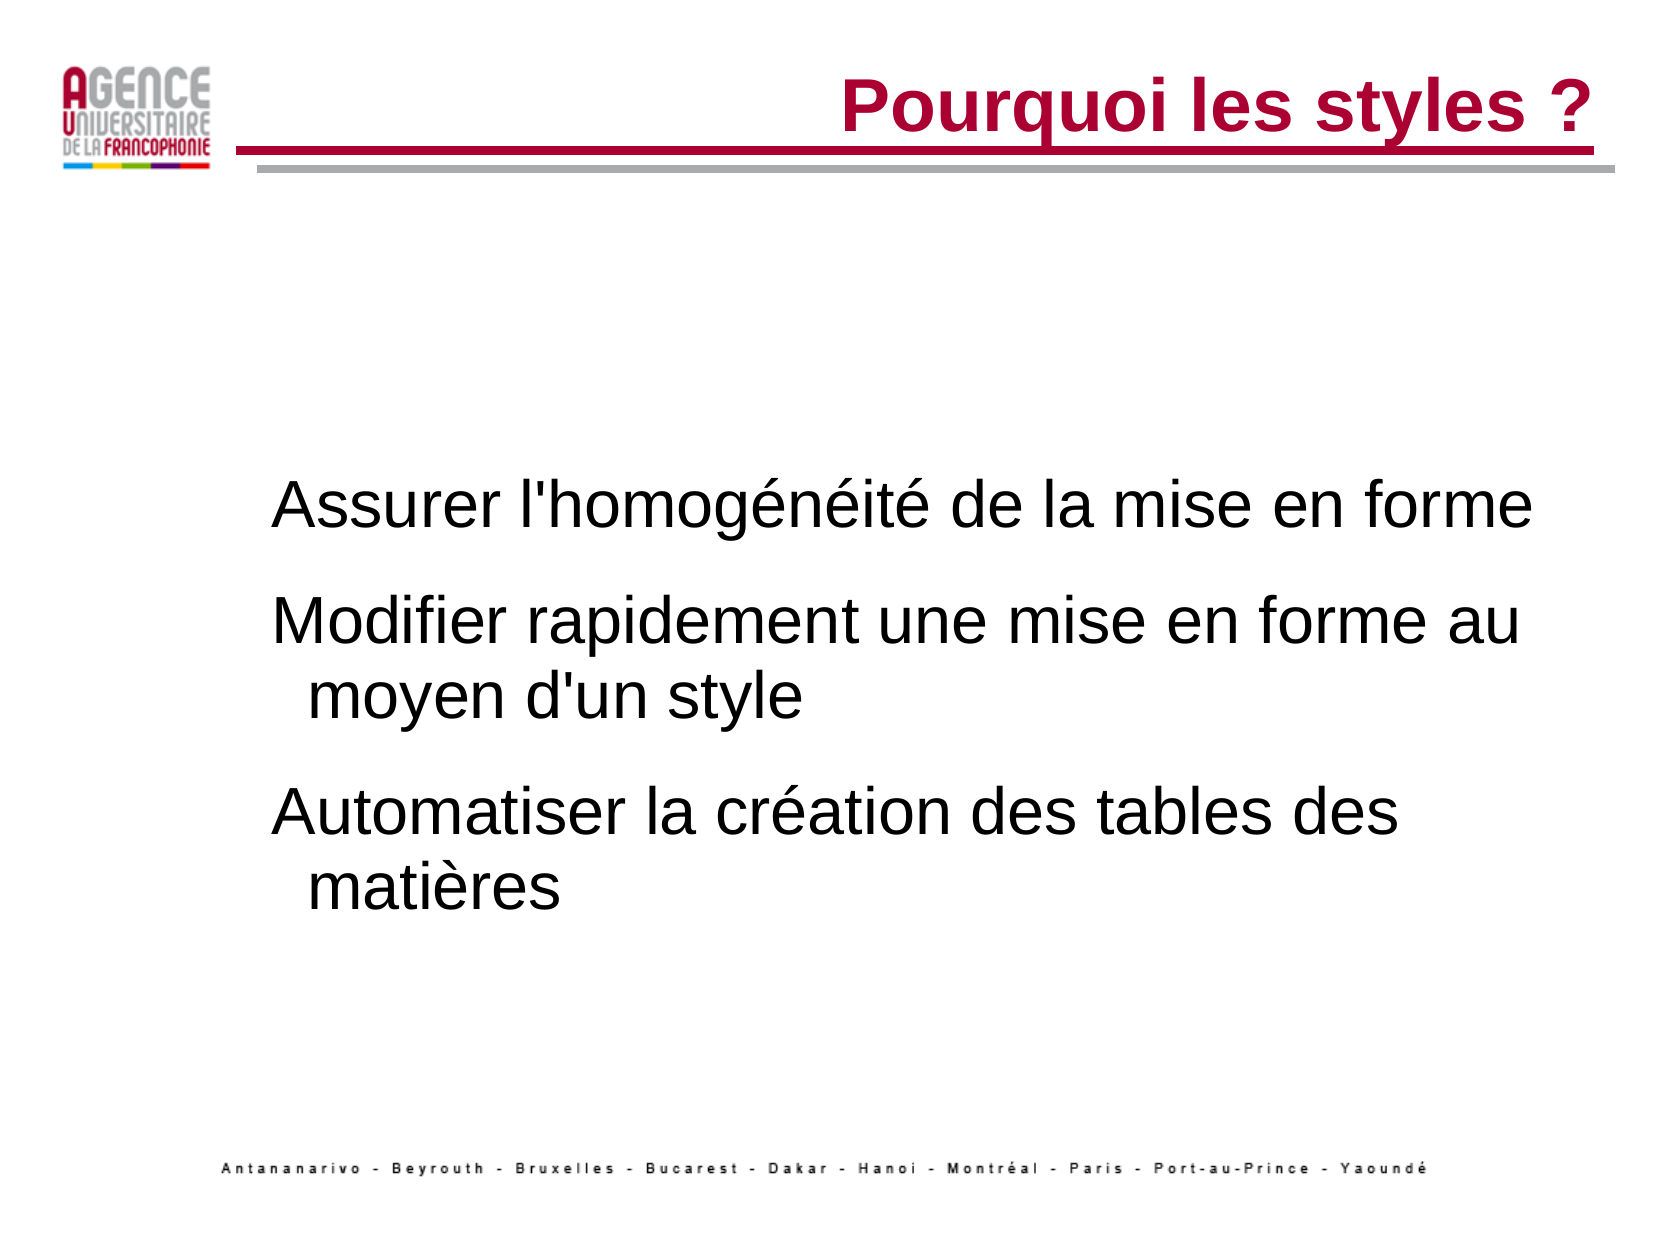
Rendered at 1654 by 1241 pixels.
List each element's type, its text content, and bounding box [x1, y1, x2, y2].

list Assurer l'homogénéité de la mise en forme Modifier rapidement une mise en forme au moyen d'un style Automatiser la création des tables des matières [236, 241, 1595, 1150]
title Pourquoi les styles ? [236, 59, 1595, 151]
picture [29, 29, 1625, 1241]
